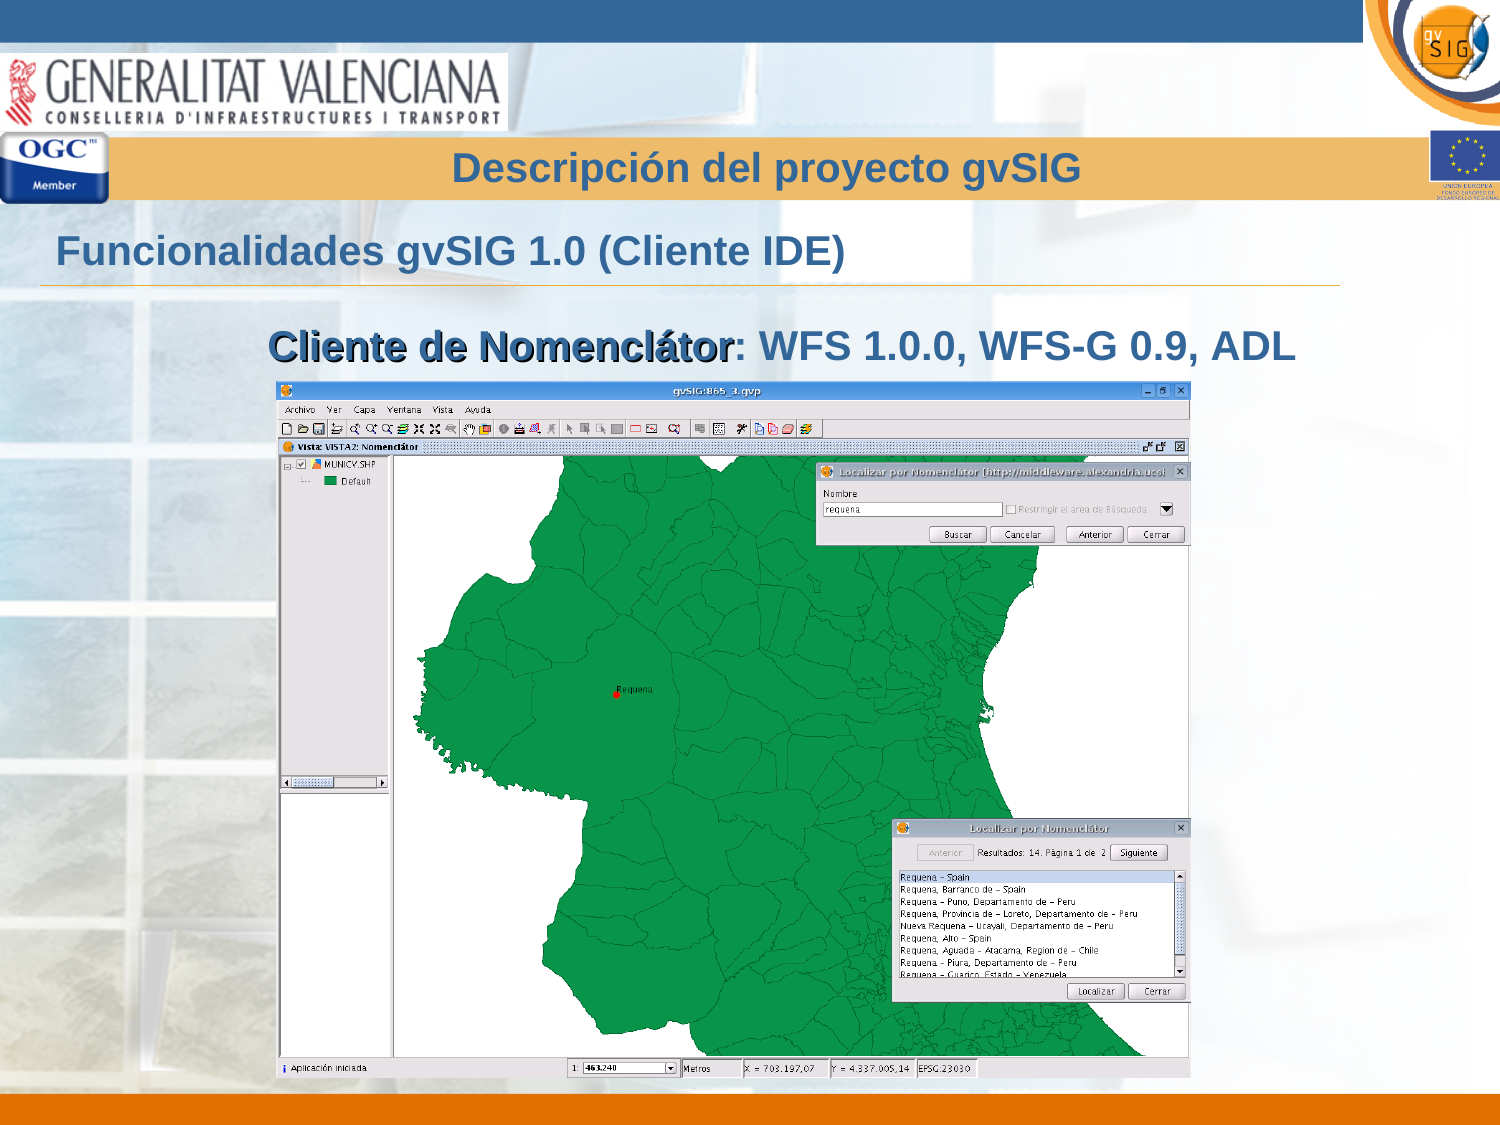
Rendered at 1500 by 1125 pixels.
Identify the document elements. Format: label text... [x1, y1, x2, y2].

text_box Funcionalidades gvSIG 1.0 (Cliente IDE) [40, 222, 1196, 286]
picture [276, 422, 1191, 1078]
picture [0, 132, 109, 204]
picture [0, 53, 508, 131]
picture [1429, 129, 1500, 200]
text_box Cliente de Nomenclátor: WFS 1.0.0, WFS-G 0.9, ADL [133, 312, 1393, 422]
text_box Descripción del proyecto gvSIG [145, 146, 1389, 202]
picture [1363, 0, 1500, 127]
